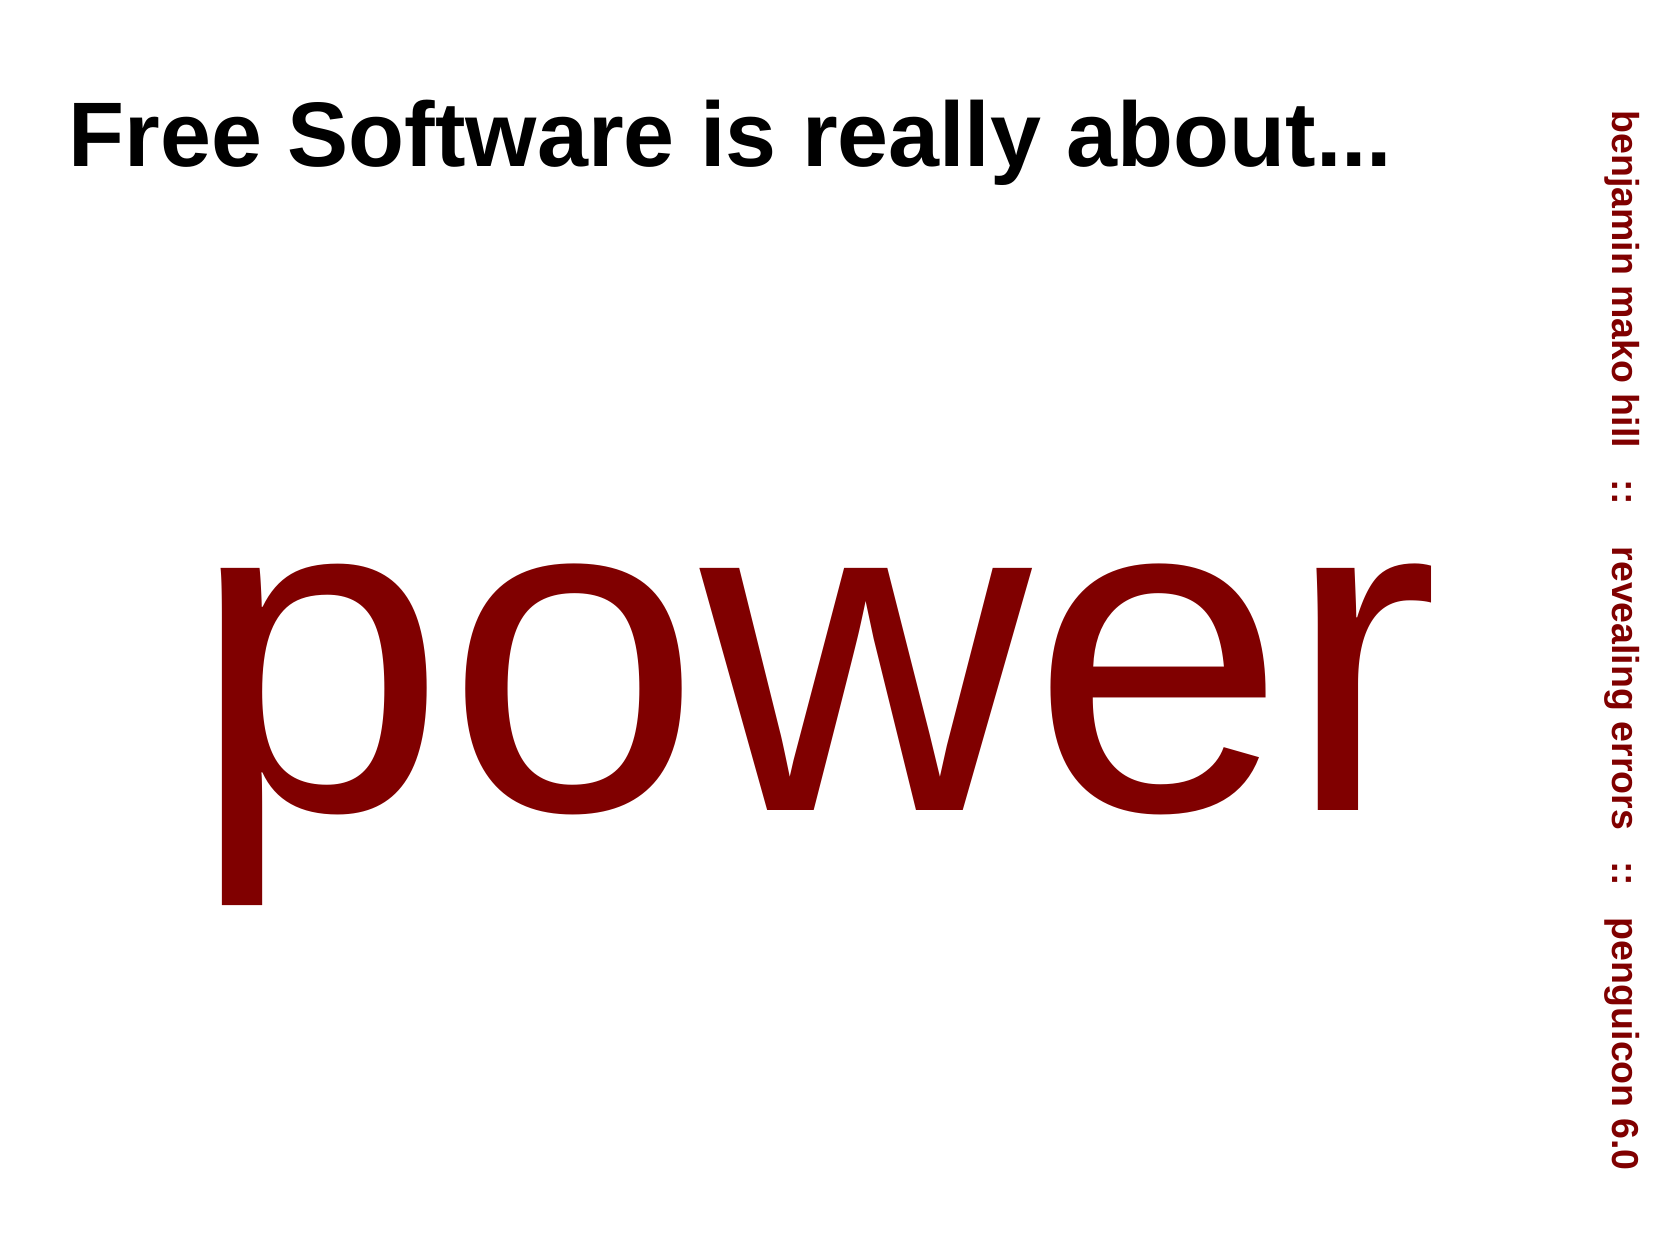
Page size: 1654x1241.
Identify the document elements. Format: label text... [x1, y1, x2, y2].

title Free Software is really about... [68, 31, 1542, 239]
subtitle power [67, 188, 1528, 1114]
